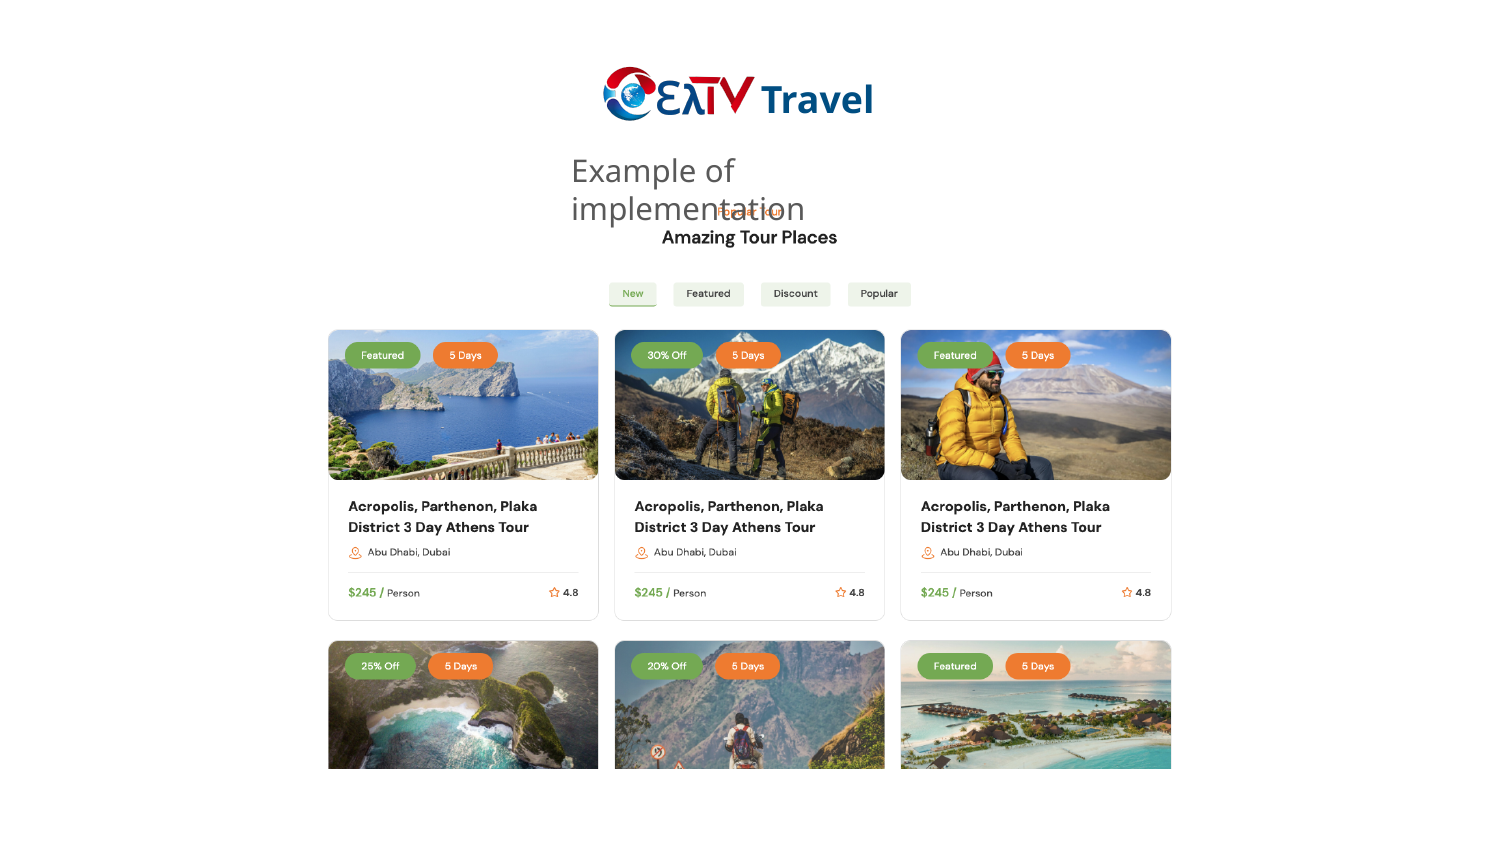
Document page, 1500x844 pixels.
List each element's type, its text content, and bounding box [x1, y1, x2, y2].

text_box Travel [745, 60, 897, 136]
text_box Example of implementation [556, 136, 963, 242]
picture [288, 176, 1212, 769]
picture [603, 66, 755, 122]
